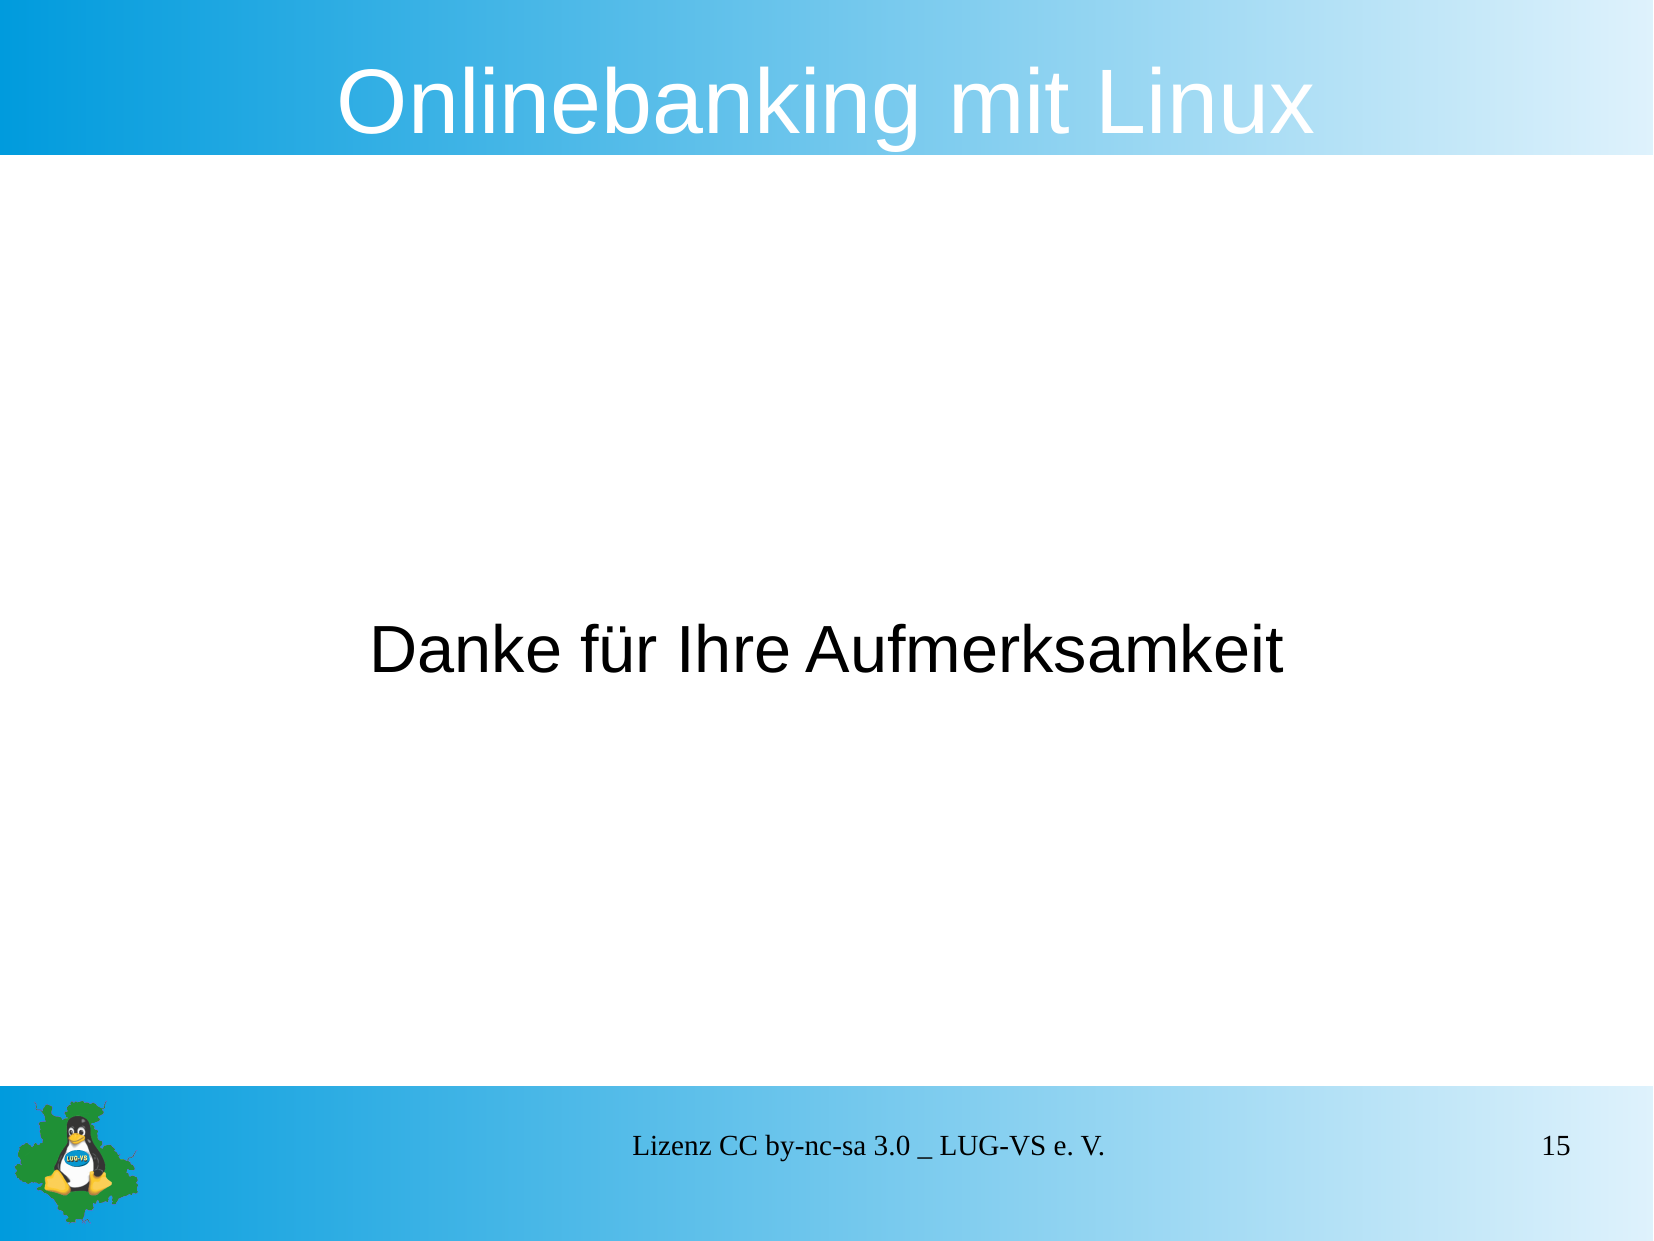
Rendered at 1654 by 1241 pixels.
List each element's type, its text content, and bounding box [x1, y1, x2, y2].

subtitle Danke für Ihre Aufmerksamkeit [82, 290, 1571, 1010]
picture [16, 1086, 142, 1241]
title Onlinebanking mit Linux [82, 49, 1571, 155]
